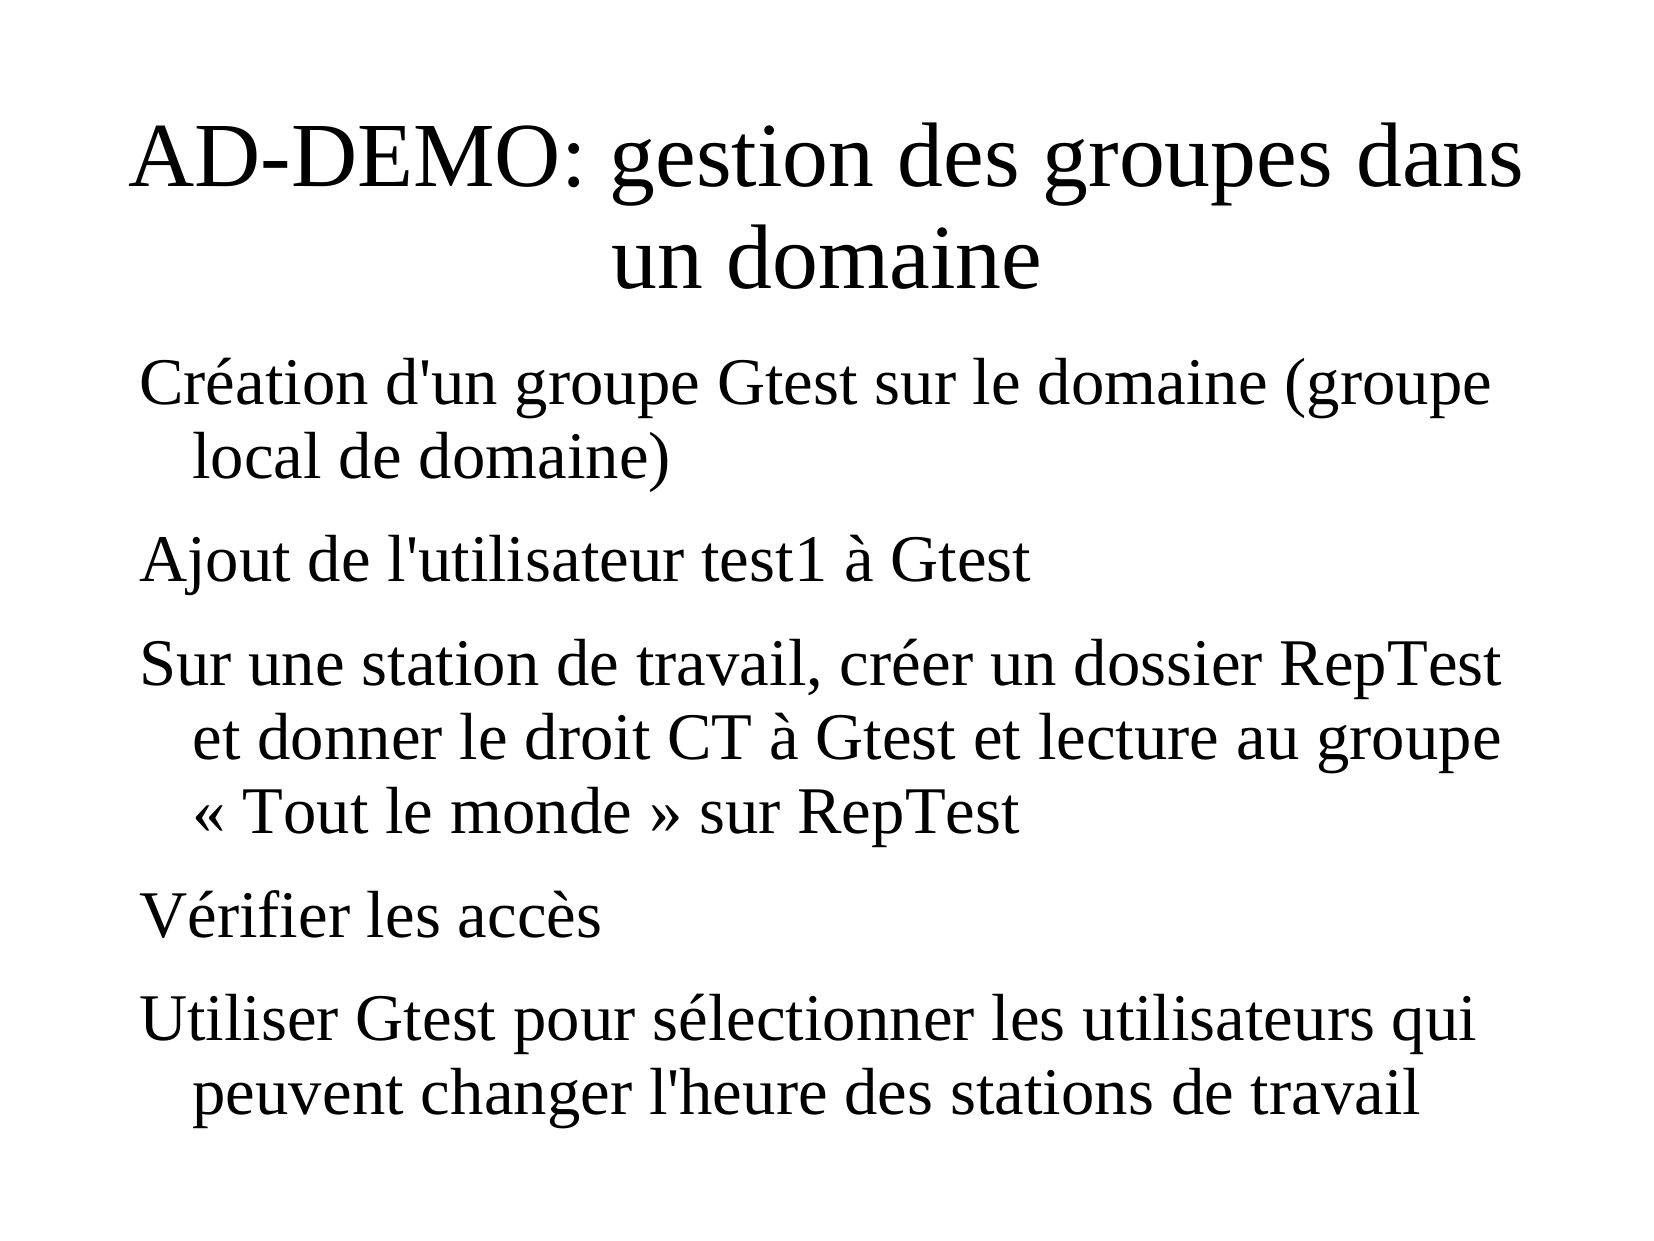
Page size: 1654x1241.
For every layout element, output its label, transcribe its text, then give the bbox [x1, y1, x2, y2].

list Création d'un groupe Gtest sur le domaine (groupe local de domaine) Ajout de l'utilisateur test1 à Gtest Sur une station de travail, créer un dossier RepTest et donner le droit CT à Gtest et lecture au groupe « Tout le monde » sur RepTest Vérifier les accès Utiliser Gtest pour sélectionner les utilisateurs qui peuvent changer l'heure des stations de travail [121, 344, 1534, 1153]
title AD-DEMO: gestion des groupes dans un domaine [121, 101, 1534, 312]
